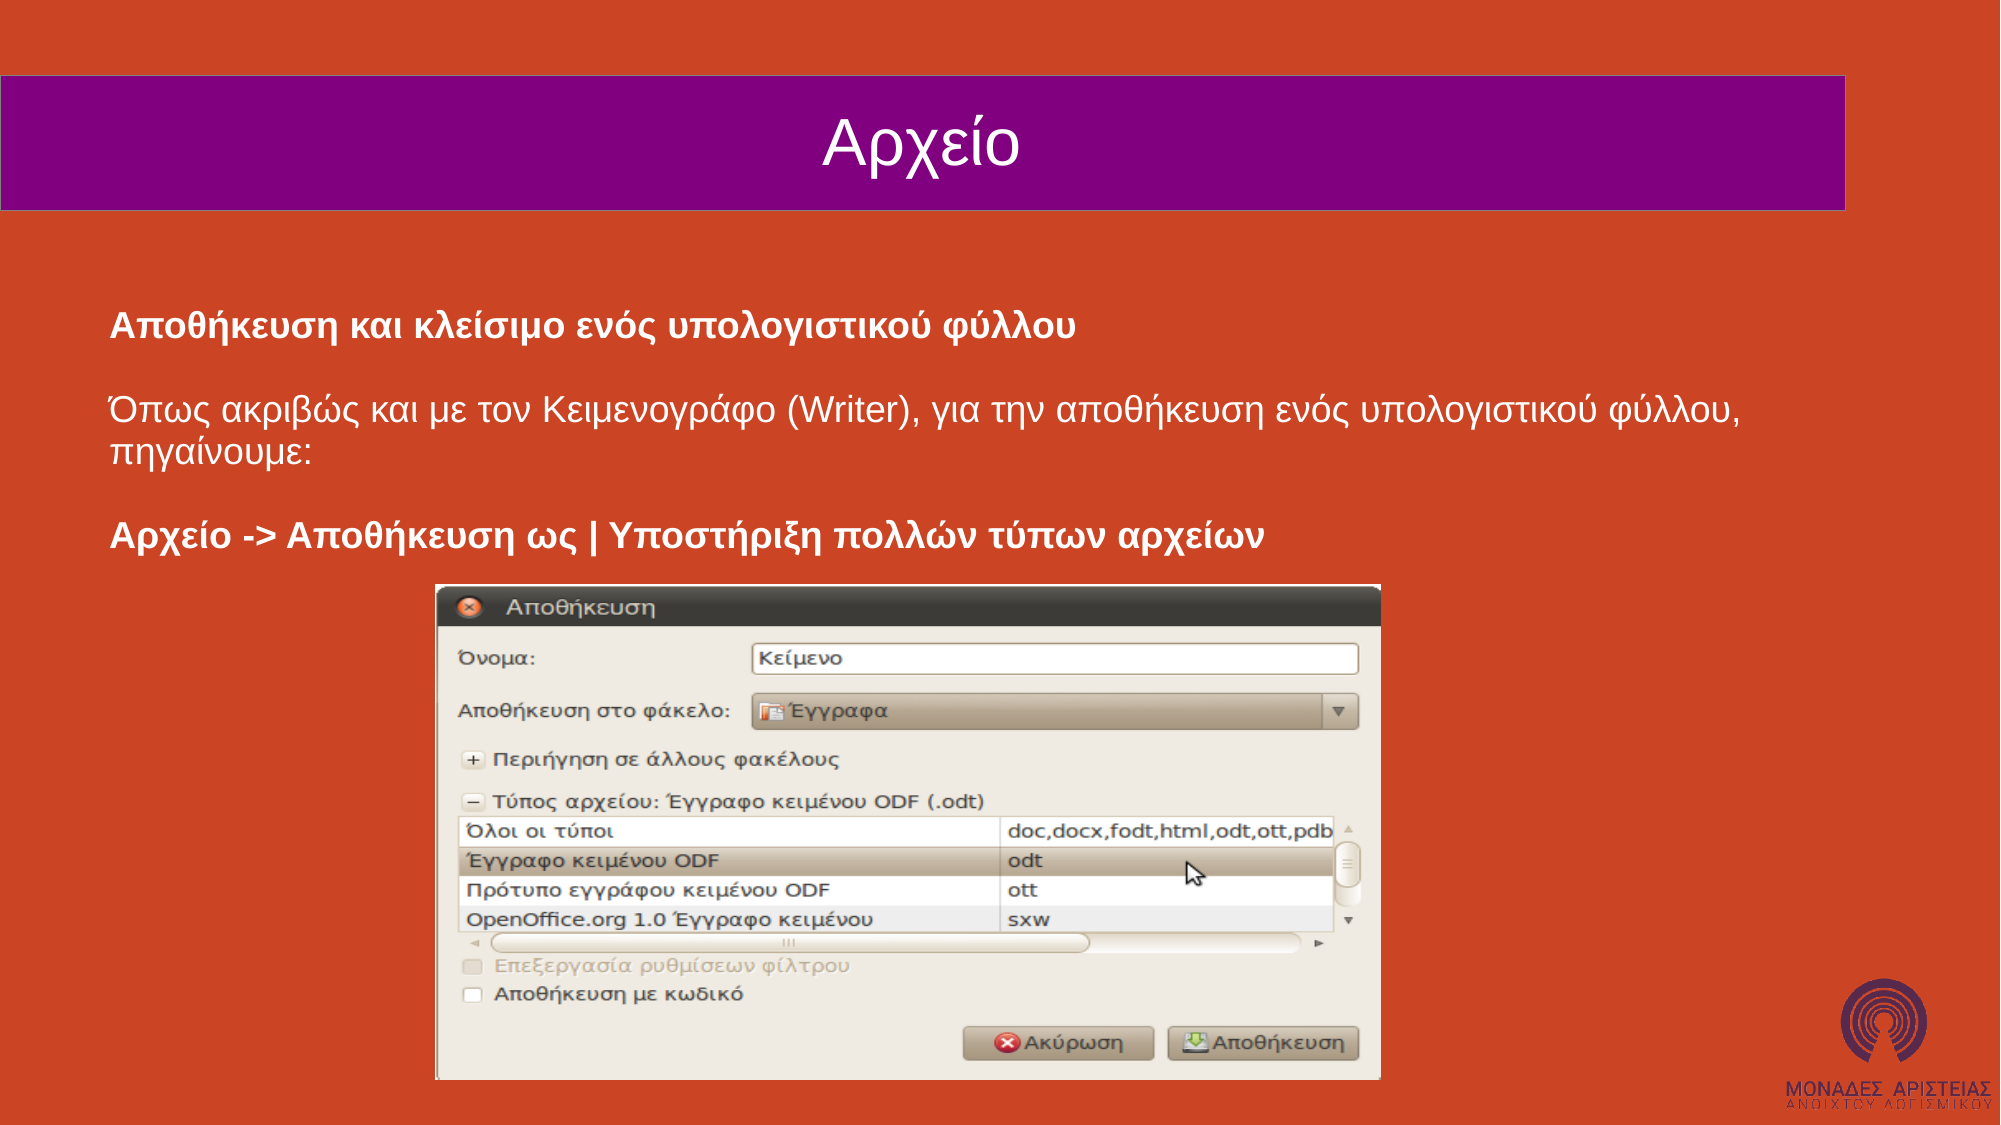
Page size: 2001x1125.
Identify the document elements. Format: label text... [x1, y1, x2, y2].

picture [435, 584, 1381, 1081]
picture [1785, 978, 1992, 1111]
text_box Αρχείο [0, 75, 1846, 211]
text_box Αποθήκευση και κλείσιμο ενός υπολογιστικού φύλλου Όπως ακριβώς και με τον Κειμενογράφο (Writer), για την αποθήκευση ενός υπολογιστικού φύλλου, πηγαίνουμε: Αρχείο -> Αποθήκευση ως | Υποστήριξη πολλών τύπων αρχείων [94, 254, 1846, 1006]
